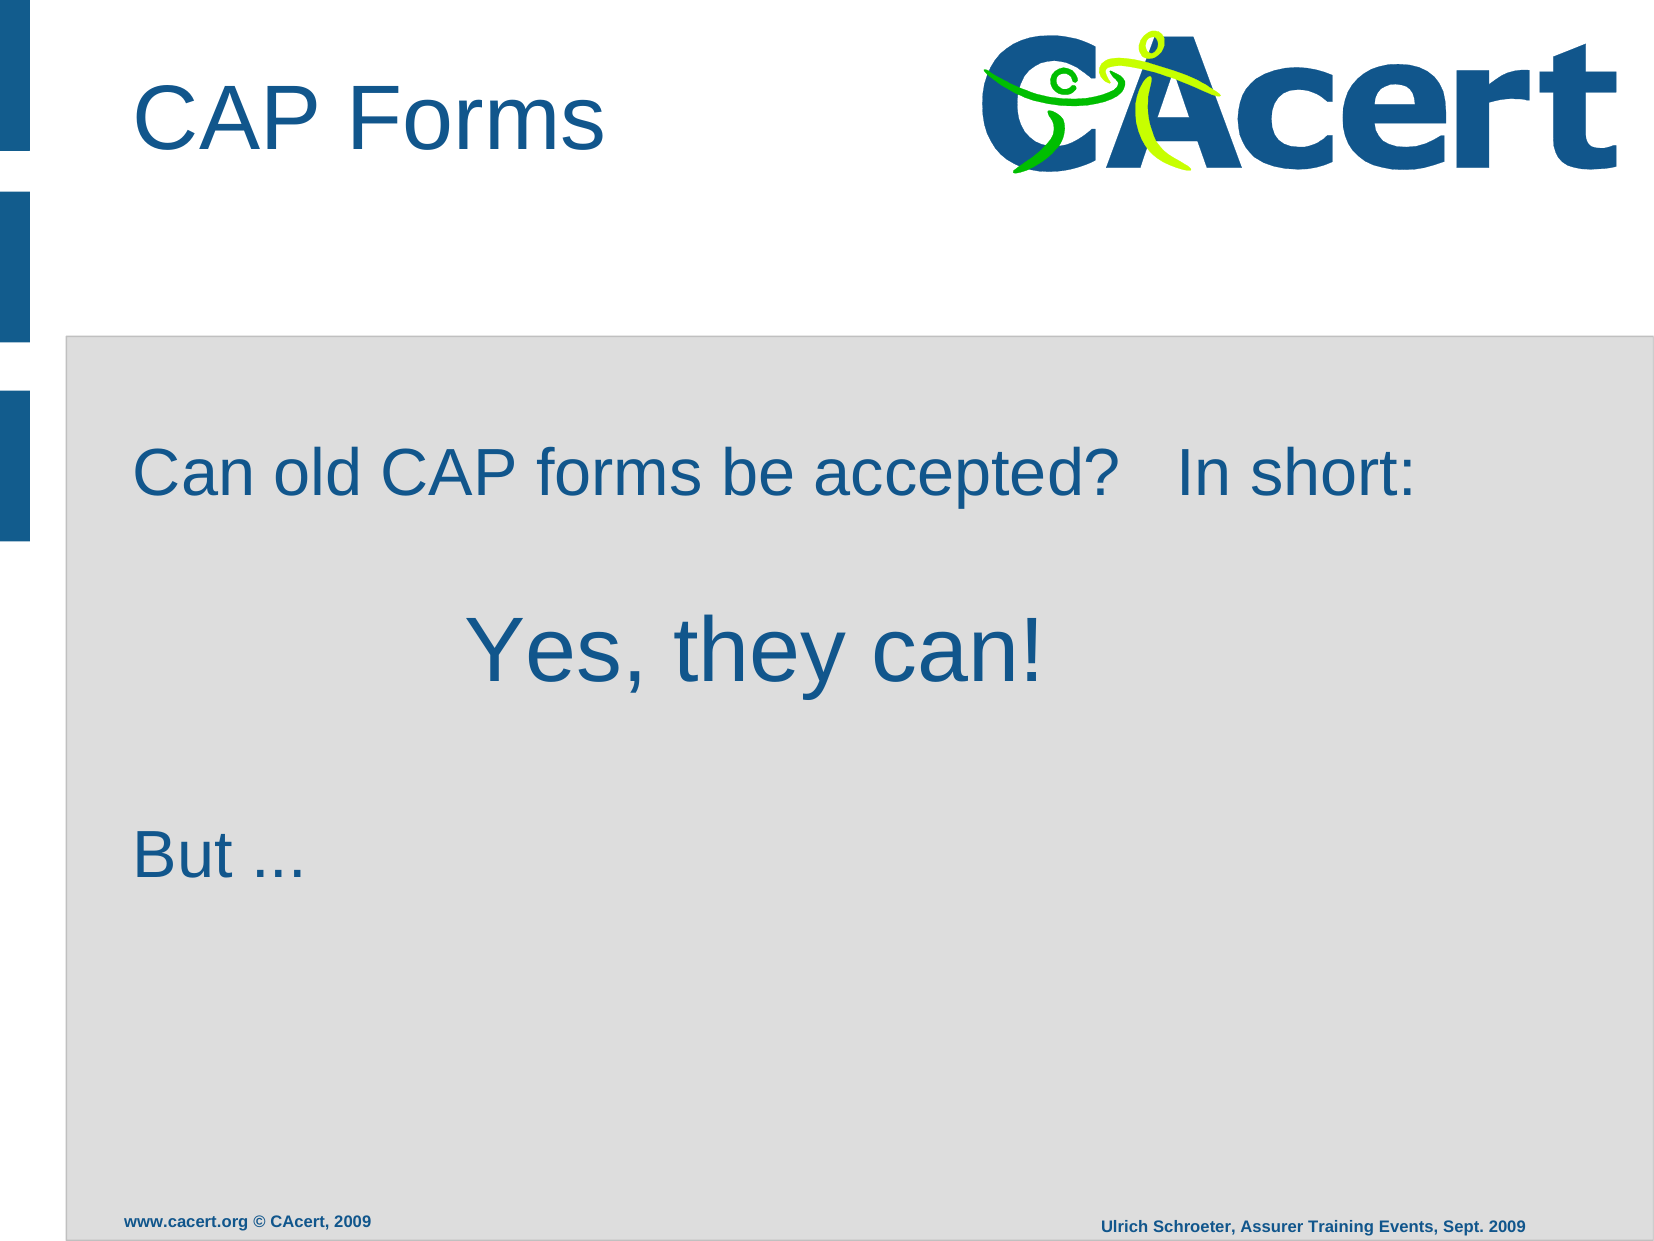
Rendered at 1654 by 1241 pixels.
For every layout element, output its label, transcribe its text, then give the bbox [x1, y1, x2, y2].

text_box CAP Forms [118, 59, 620, 180]
text_box Can old CAP forms be accepted? In short: Yes, they can! But ... [118, 413, 1597, 906]
